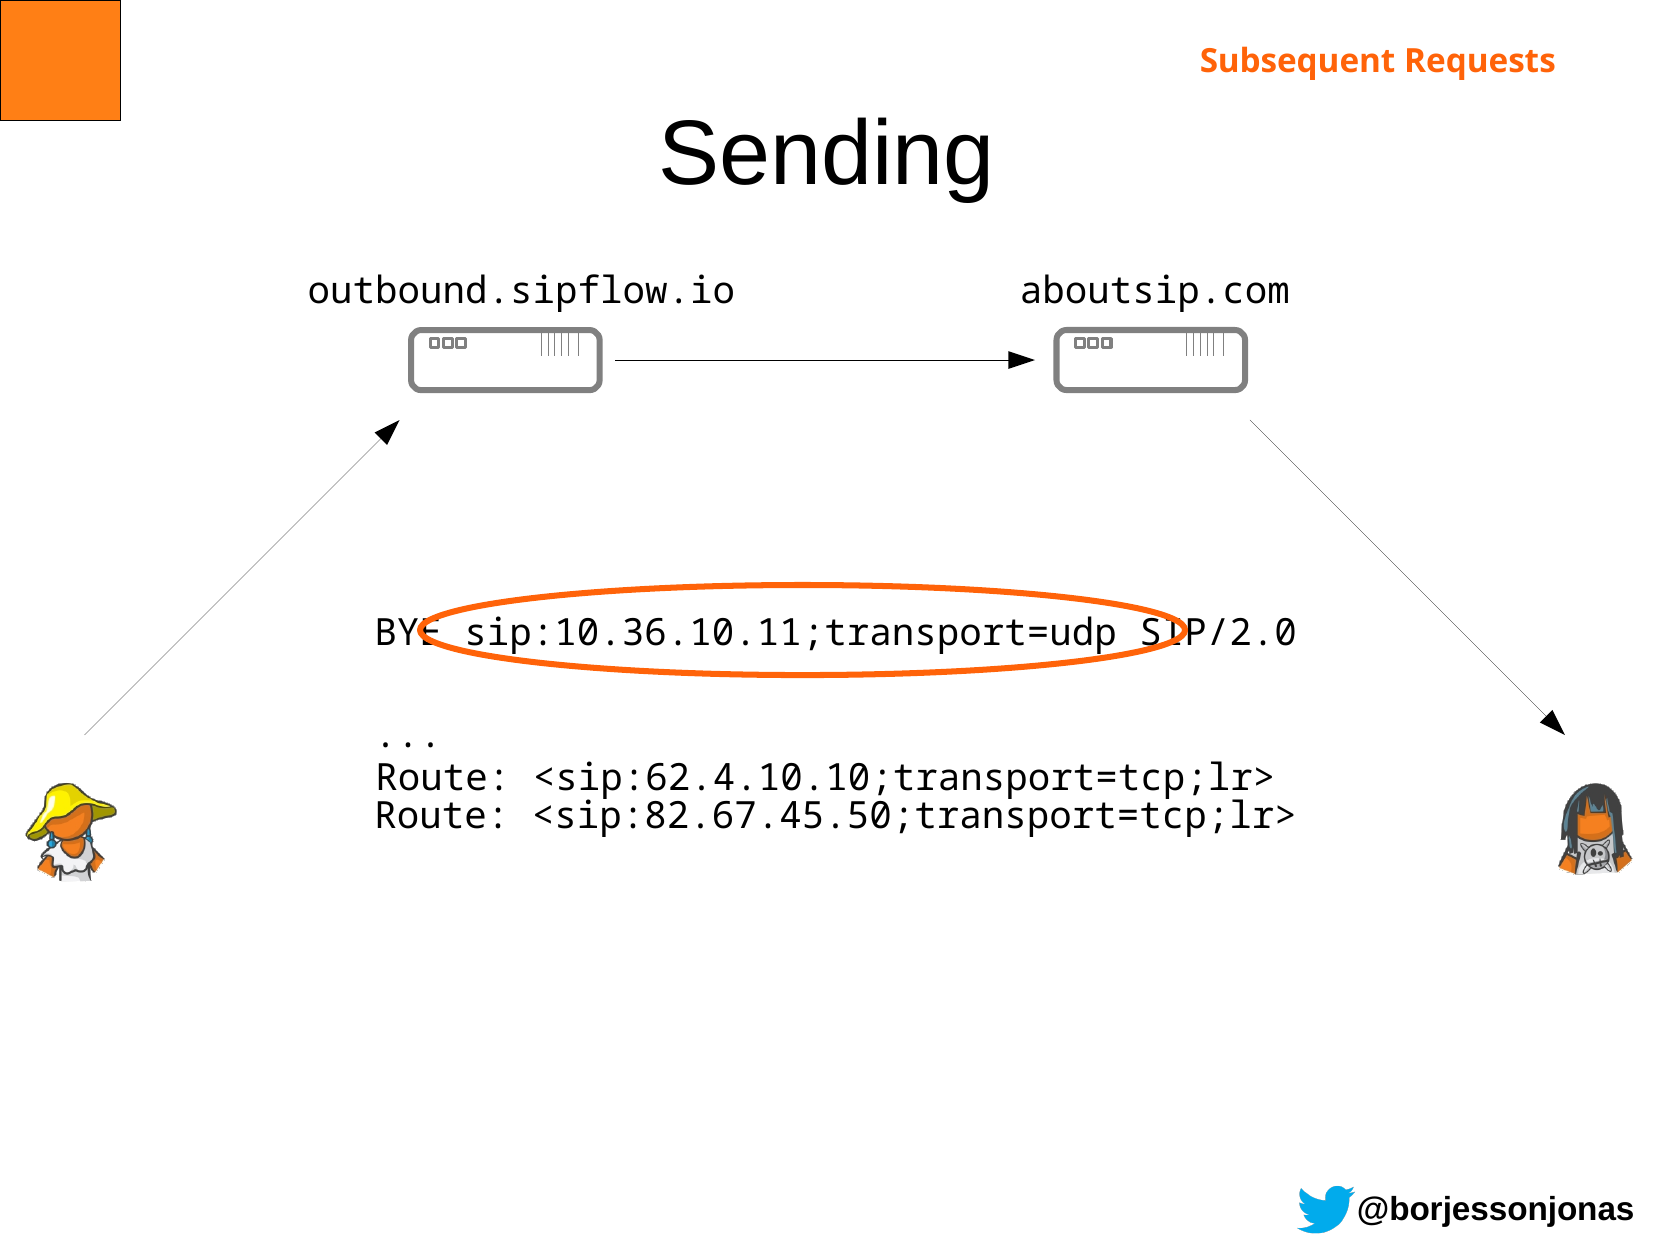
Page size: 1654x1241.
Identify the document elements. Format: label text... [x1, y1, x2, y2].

text_box Route: <sip:62.4.10.10;transport=tcp;lr> [360, 743, 1298, 781]
text_box outbound.sipflow.io [292, 256, 751, 316]
text_box [1056, 330, 1246, 391]
text_box Route: <sip:82.67.45.50;transport=tcp;lr> [359, 781, 1312, 841]
picture [18, 779, 124, 886]
text_box aboutsip.com [1005, 256, 1305, 316]
title Sending [82, 49, 1571, 257]
text_box BYE sip:10.36.10.11;transport=udp SIP/2.0 ... [359, 598, 1312, 781]
text_box BYE sip:10.36.10.11;transport=udp SIP/2.0 ... [424, 598, 1181, 672]
text_box [411, 330, 600, 391]
picture [1277, 1160, 1375, 1241]
picture [1542, 779, 1641, 878]
text_box Subsequent Requests [1185, 30, 1622, 100]
